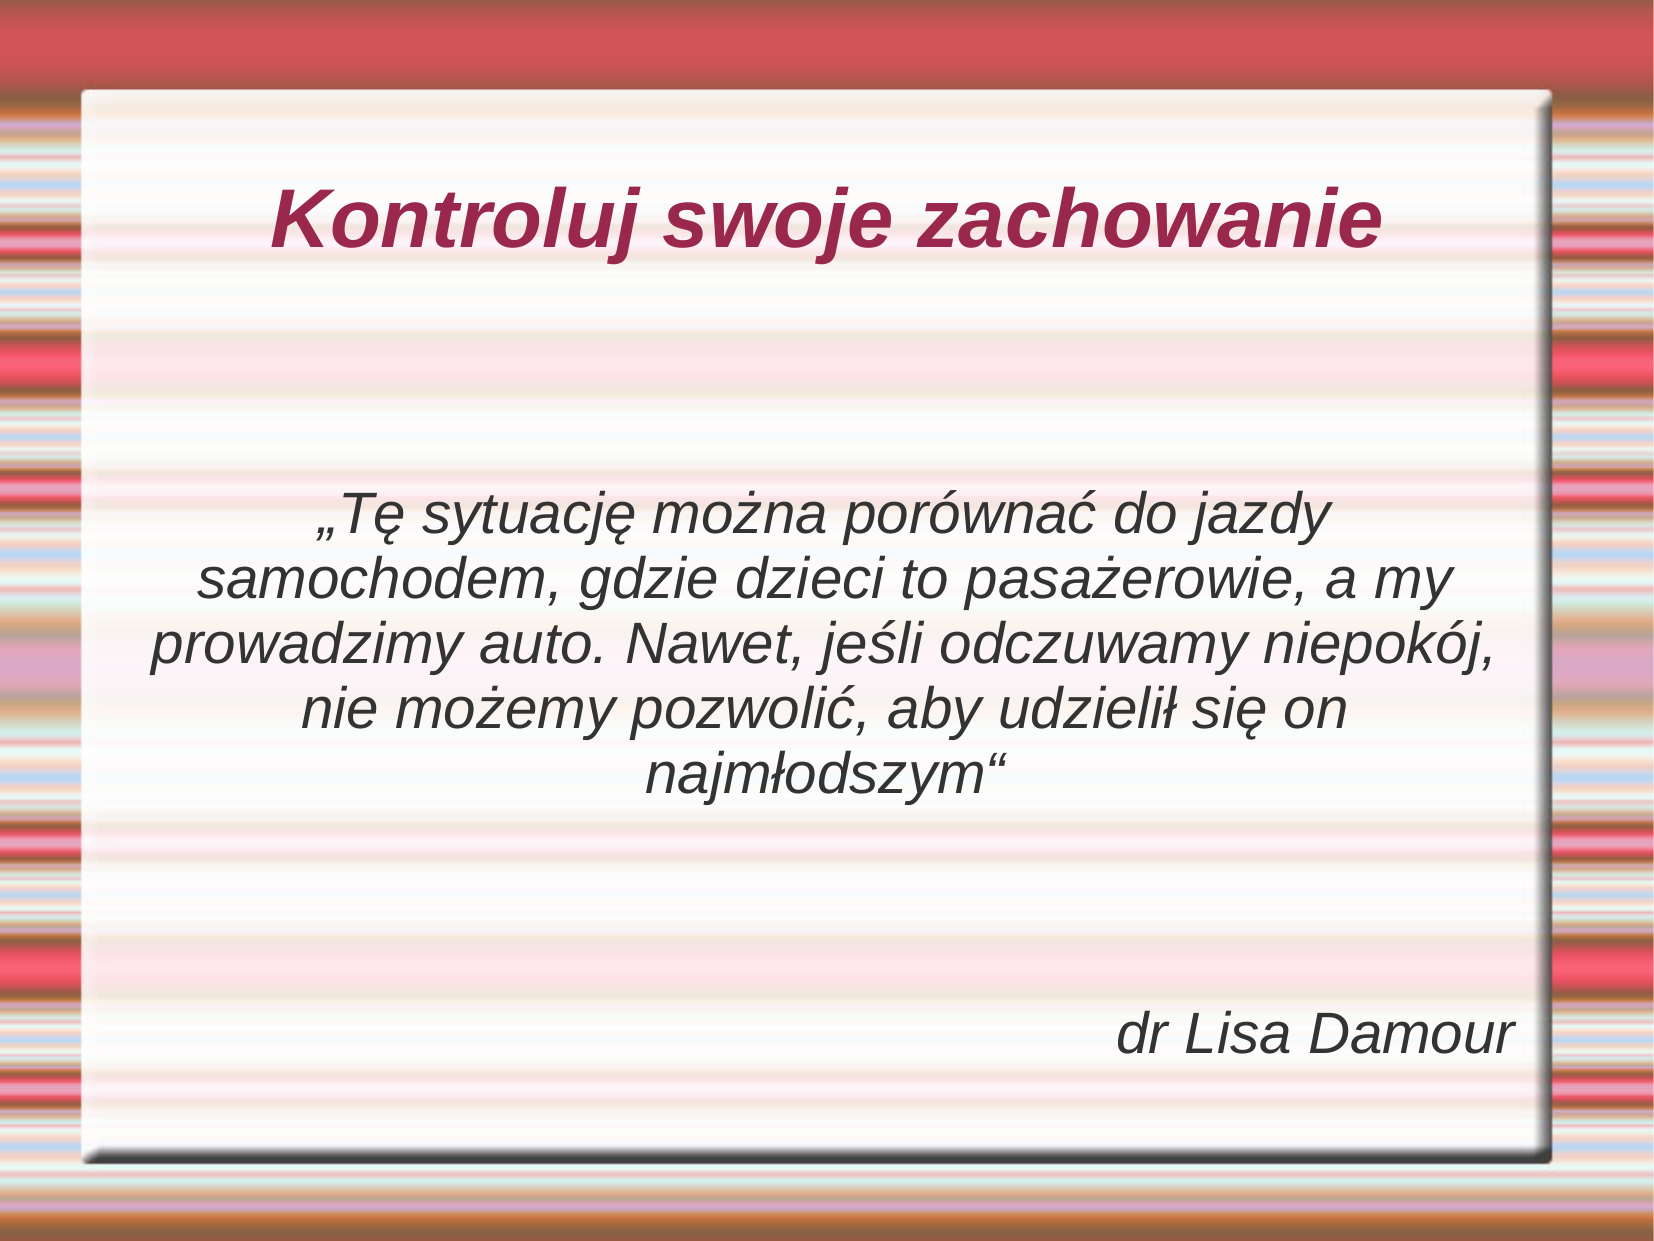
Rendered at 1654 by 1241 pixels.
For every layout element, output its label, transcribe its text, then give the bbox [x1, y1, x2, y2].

list „Tę sytuację można porównać do jazdy samochodem, gdzie dzieci to pasażerowie, a my prowadzimy auto. Nawet, jeśli odczuwamy niepokój, nie możemy pozwolić, aby udzielił się on najmłodszym“ dr Lisa Damour [134, 350, 1516, 1133]
title Kontroluj swoje zachowanie [121, 114, 1534, 322]
picture [0, 0, 1654, 1241]
